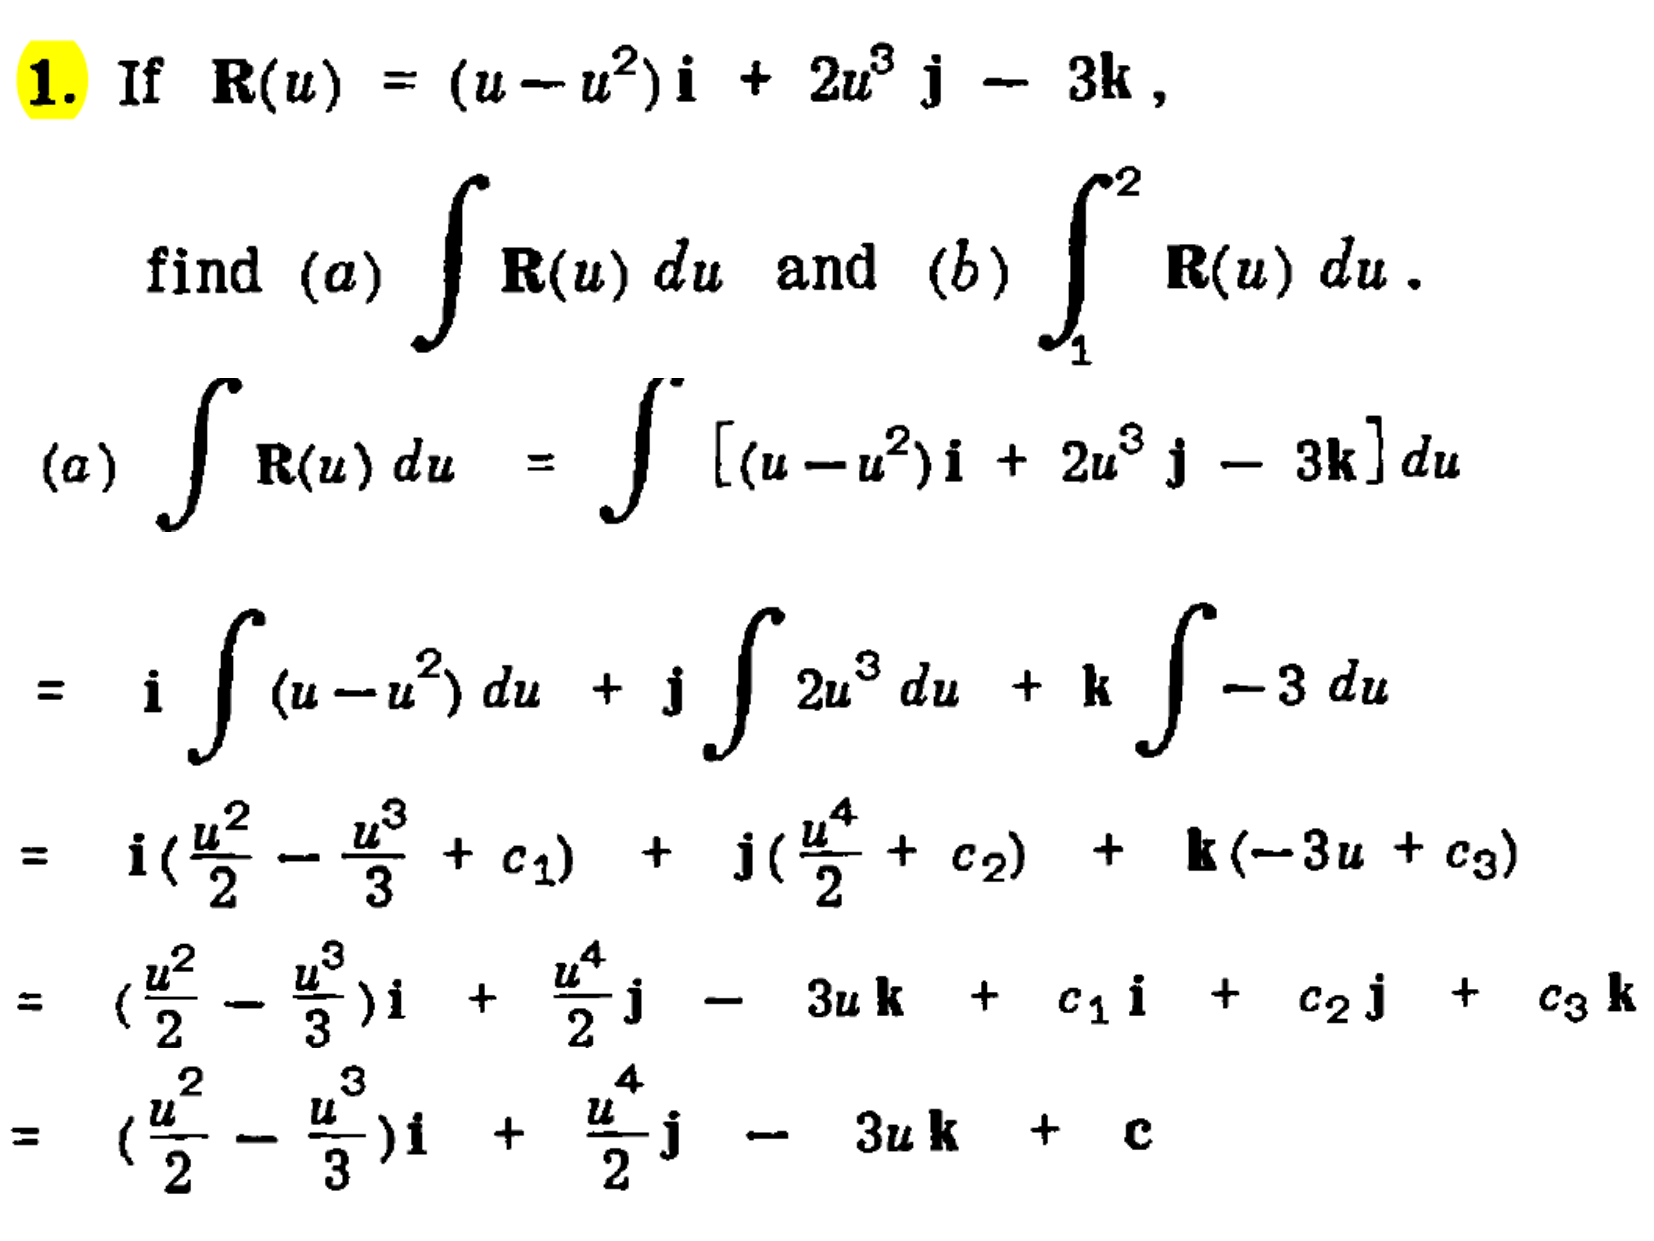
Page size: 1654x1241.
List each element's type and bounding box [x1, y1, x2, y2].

picture [23, 160, 1471, 532]
picture [0, 791, 1654, 1205]
picture [7, 23, 1182, 135]
picture [35, 587, 1403, 780]
